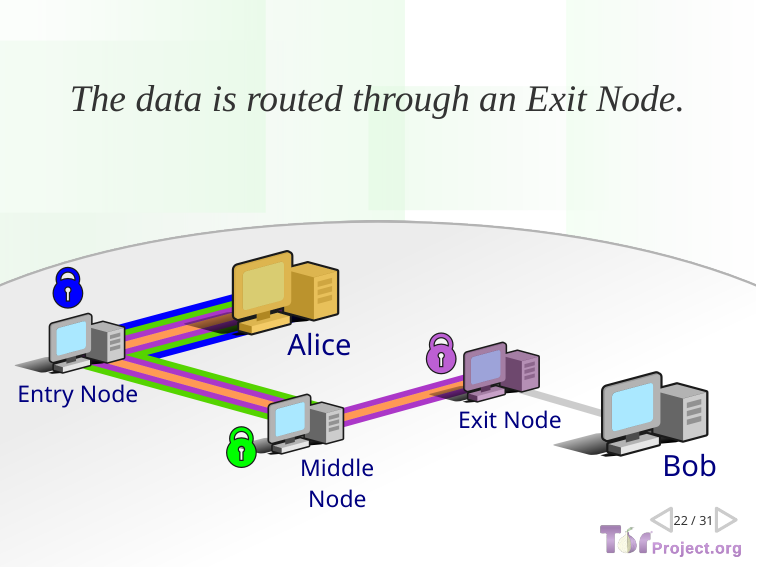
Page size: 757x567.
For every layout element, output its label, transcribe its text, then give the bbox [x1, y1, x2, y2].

text_box <number> / 31 [618, 504, 756, 555]
text_box Exit Node [426, 396, 595, 440]
text_box The data is routed through an Exit Node. [0, 70, 756, 127]
text_box [651, 508, 672, 532]
picture [0, 0, 757, 567]
text_box Middle Node [253, 444, 422, 488]
text_box Bob [633, 438, 747, 489]
text_box [716, 508, 737, 532]
text_box Alice [263, 317, 376, 368]
text_box Entry Node [0, 371, 162, 414]
